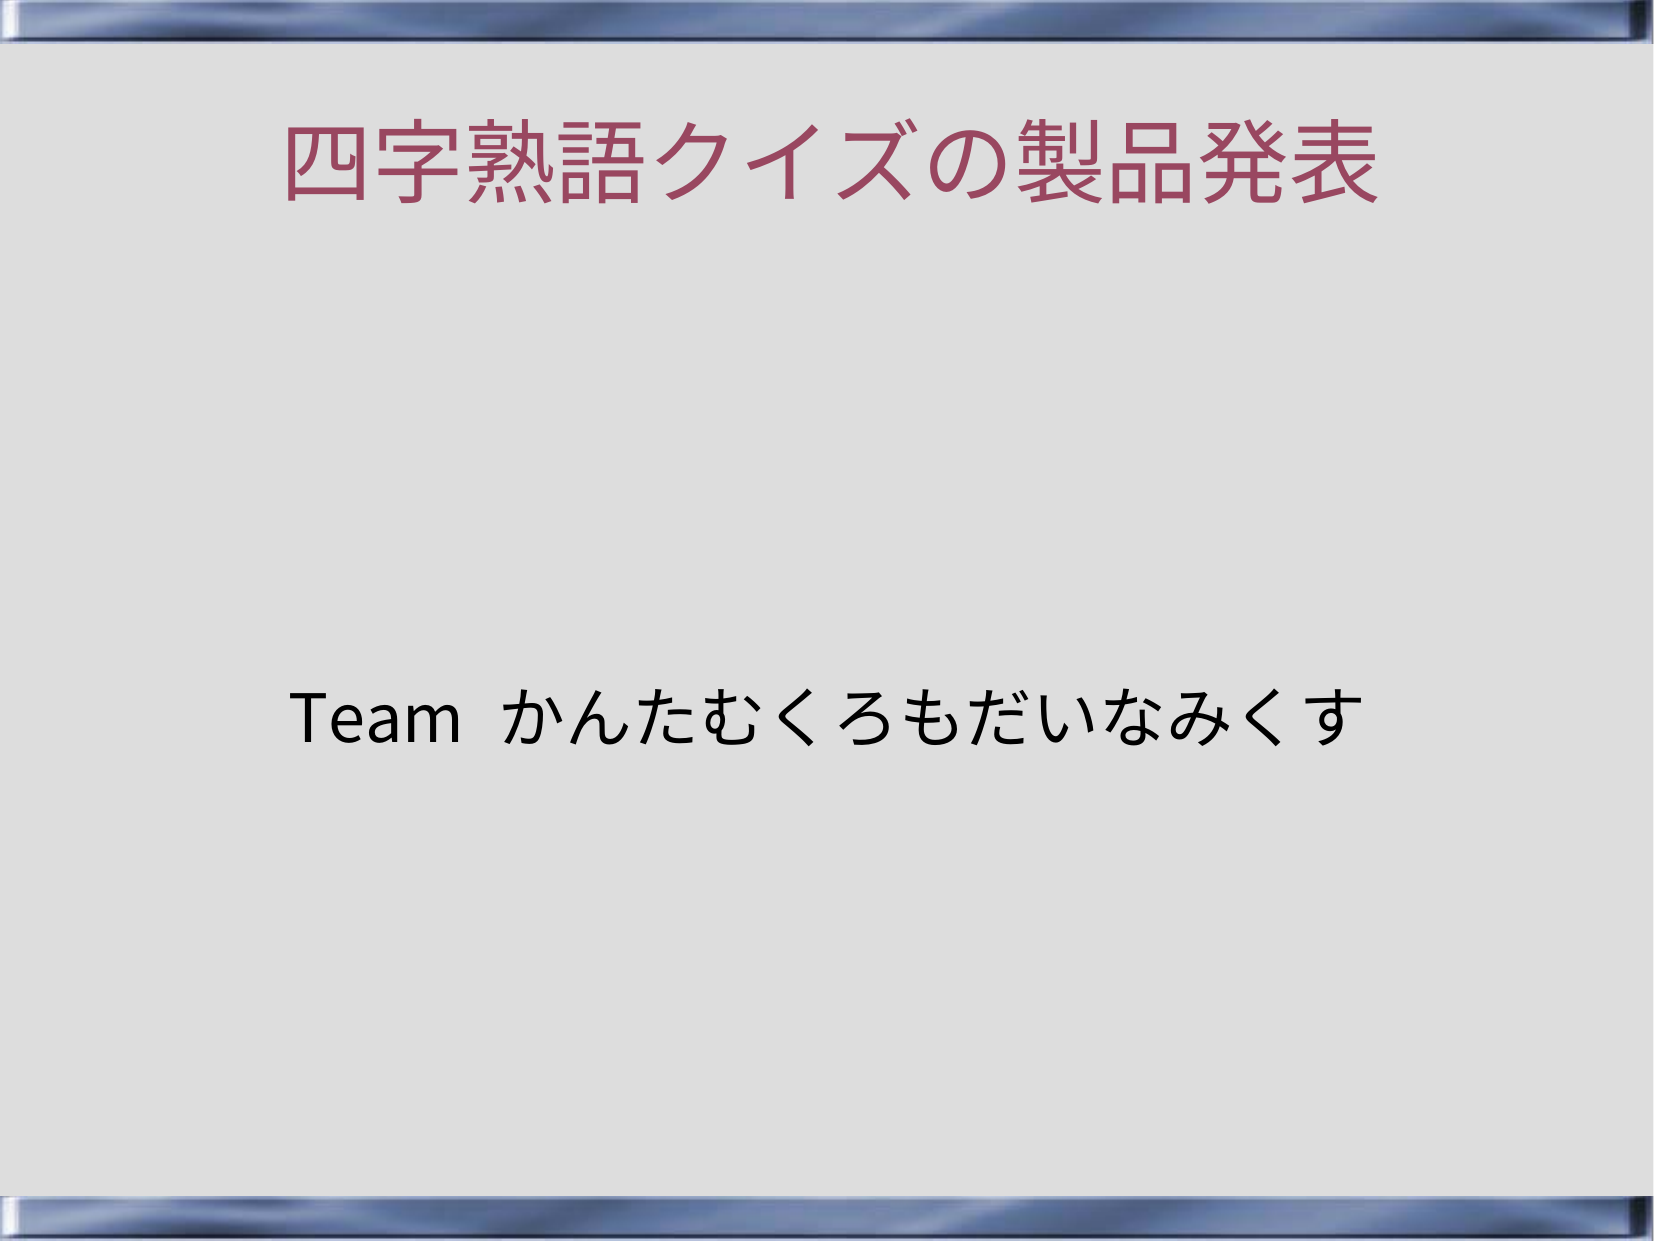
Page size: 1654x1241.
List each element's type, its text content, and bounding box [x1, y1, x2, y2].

picture [0, 0, 1654, 44]
title 四字熟語クイズの製品発表 [125, 64, 1538, 249]
picture [0, 1196, 1654, 1241]
subtitle Team かんたむくろもだいなみくす [121, 344, 1534, 1180]
